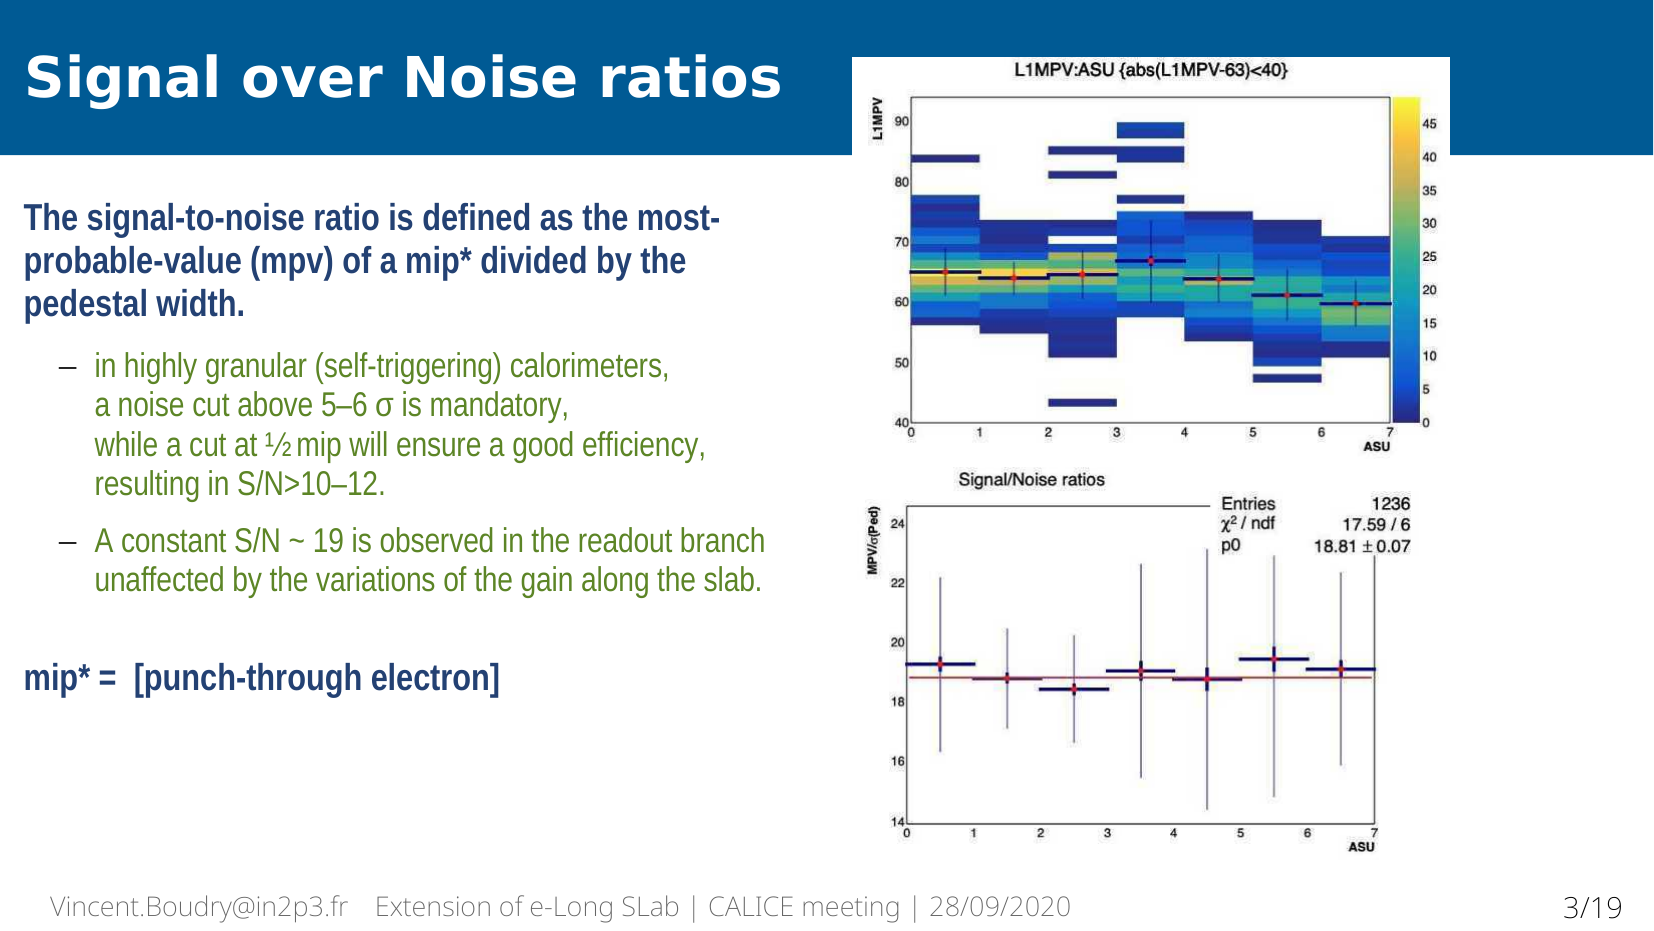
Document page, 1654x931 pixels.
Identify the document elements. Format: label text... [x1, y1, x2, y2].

picture [852, 143, 1450, 464]
picture [849, 467, 1433, 865]
list The signal-to-noise ratio is defined as the most-probable-value (mpv) of a mip* divided by the pedestal width. in highly granular (self-triggering) calorimeters, a noise cut above 5–6 σ is mandatory, while a cut at ½ mip will ensure a good efficiency, resulting in S/N>10–12. A constant S/N ~ 19 is observed in the readout branch unaffected by the variations of the gain along the slab. mip* = [punch-through electron] [23, 195, 791, 866]
title Signal over Noise ratios [24, 12, 1635, 143]
